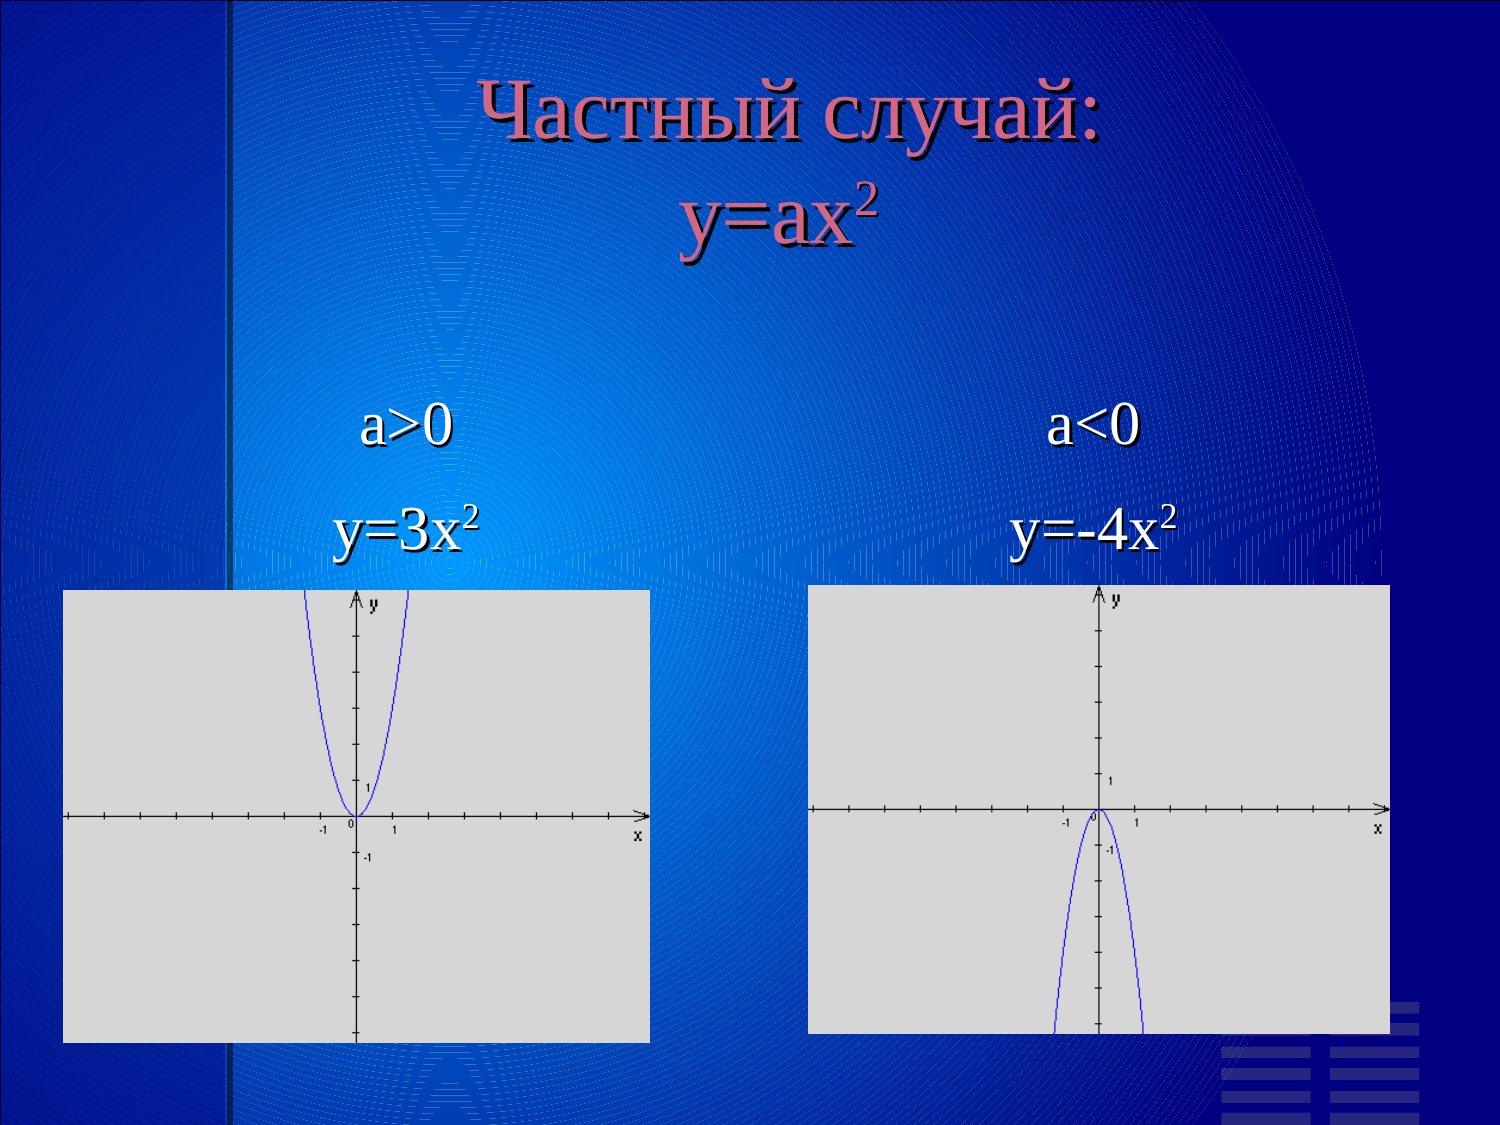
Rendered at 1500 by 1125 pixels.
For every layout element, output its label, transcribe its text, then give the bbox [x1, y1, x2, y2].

picture [63, 590, 650, 1043]
list a<0 y=-4х2 [762, 375, 1425, 1025]
list a>0 y=3х2 [75, 375, 738, 1025]
title Частный случай: y=aх2 [75, 43, 1425, 364]
picture [808, 585, 1390, 1034]
